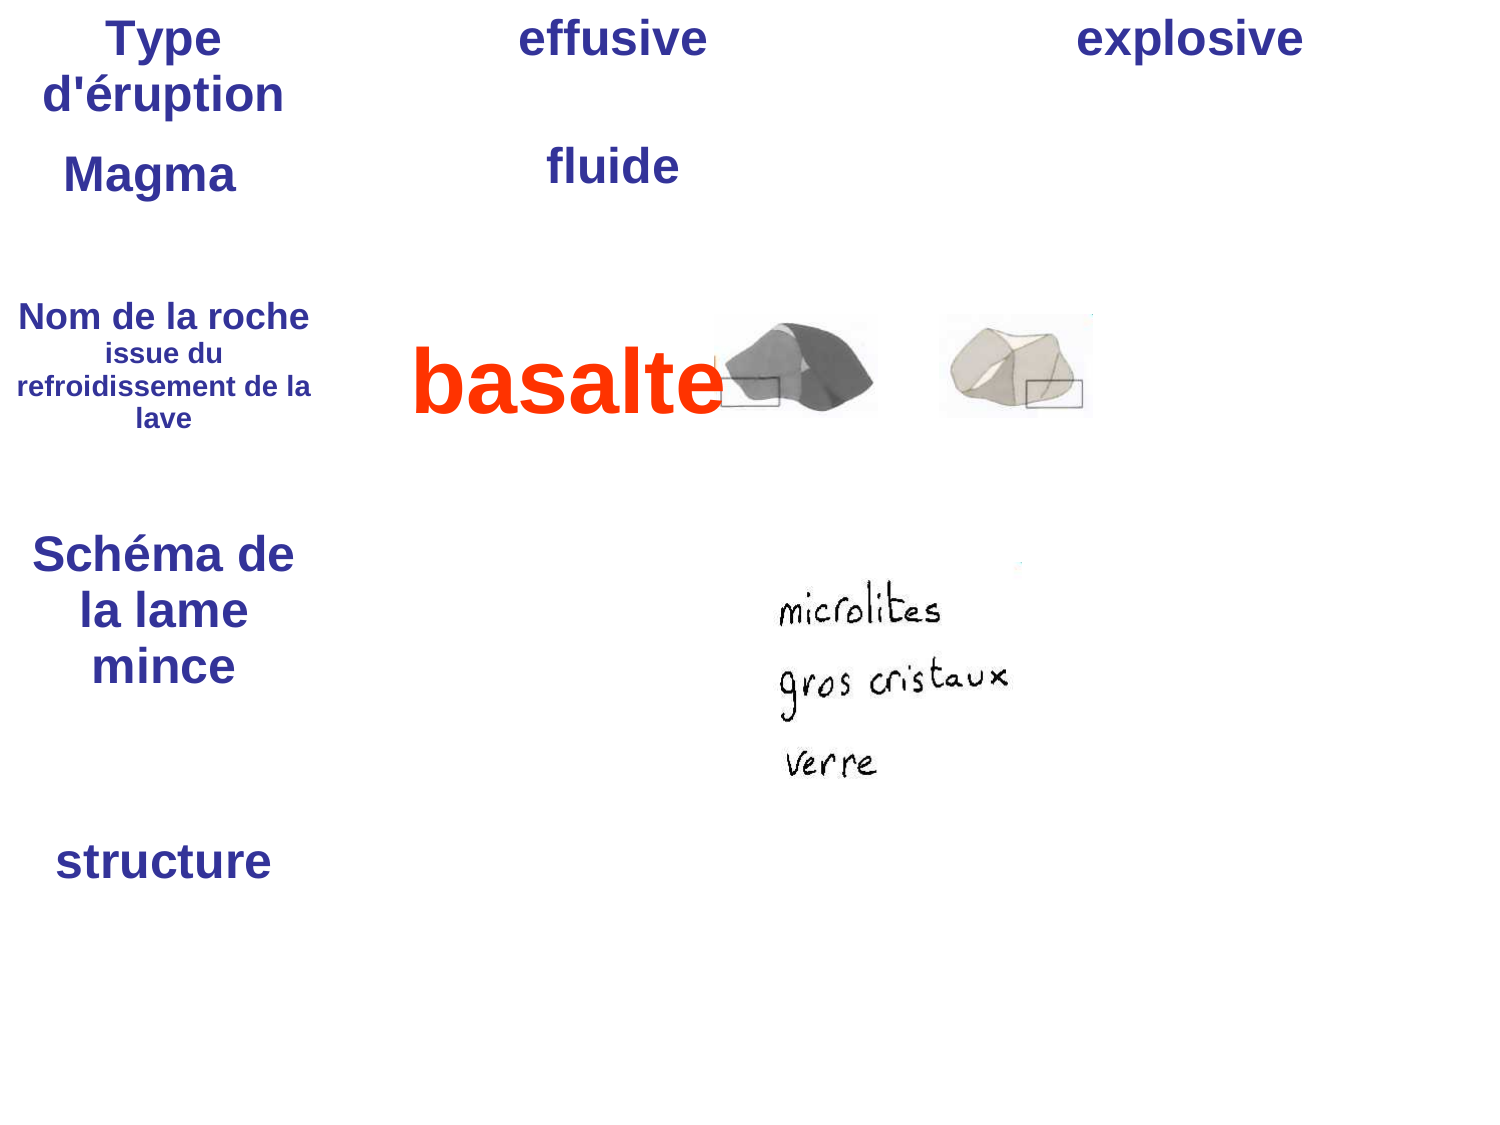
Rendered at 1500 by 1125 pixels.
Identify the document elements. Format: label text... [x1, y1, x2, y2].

table_cell [328, 516, 899, 823]
table_header Type d'éruption [0, 0, 328, 135]
table_header effusive [328, 0, 899, 135]
table_cell [899, 285, 1482, 516]
table_cell [899, 135, 1482, 285]
table_cell [899, 516, 1482, 823]
table_cell [328, 285, 899, 516]
table_cell Magma [0, 135, 328, 285]
table_cell structure [0, 823, 328, 1047]
table_cell fluide [328, 135, 899, 285]
table_cell Schéma de la lame mince [0, 516, 328, 823]
picture [742, 314, 878, 418]
table_cell [899, 823, 1482, 1047]
table_cell [328, 823, 899, 1047]
picture [939, 314, 1093, 418]
text_box basalte [395, 314, 742, 440]
table_header explosive [899, 0, 1482, 135]
table_cell Nom de la roche issue du refroidissement de la lave [0, 285, 328, 516]
picture [773, 562, 1022, 801]
